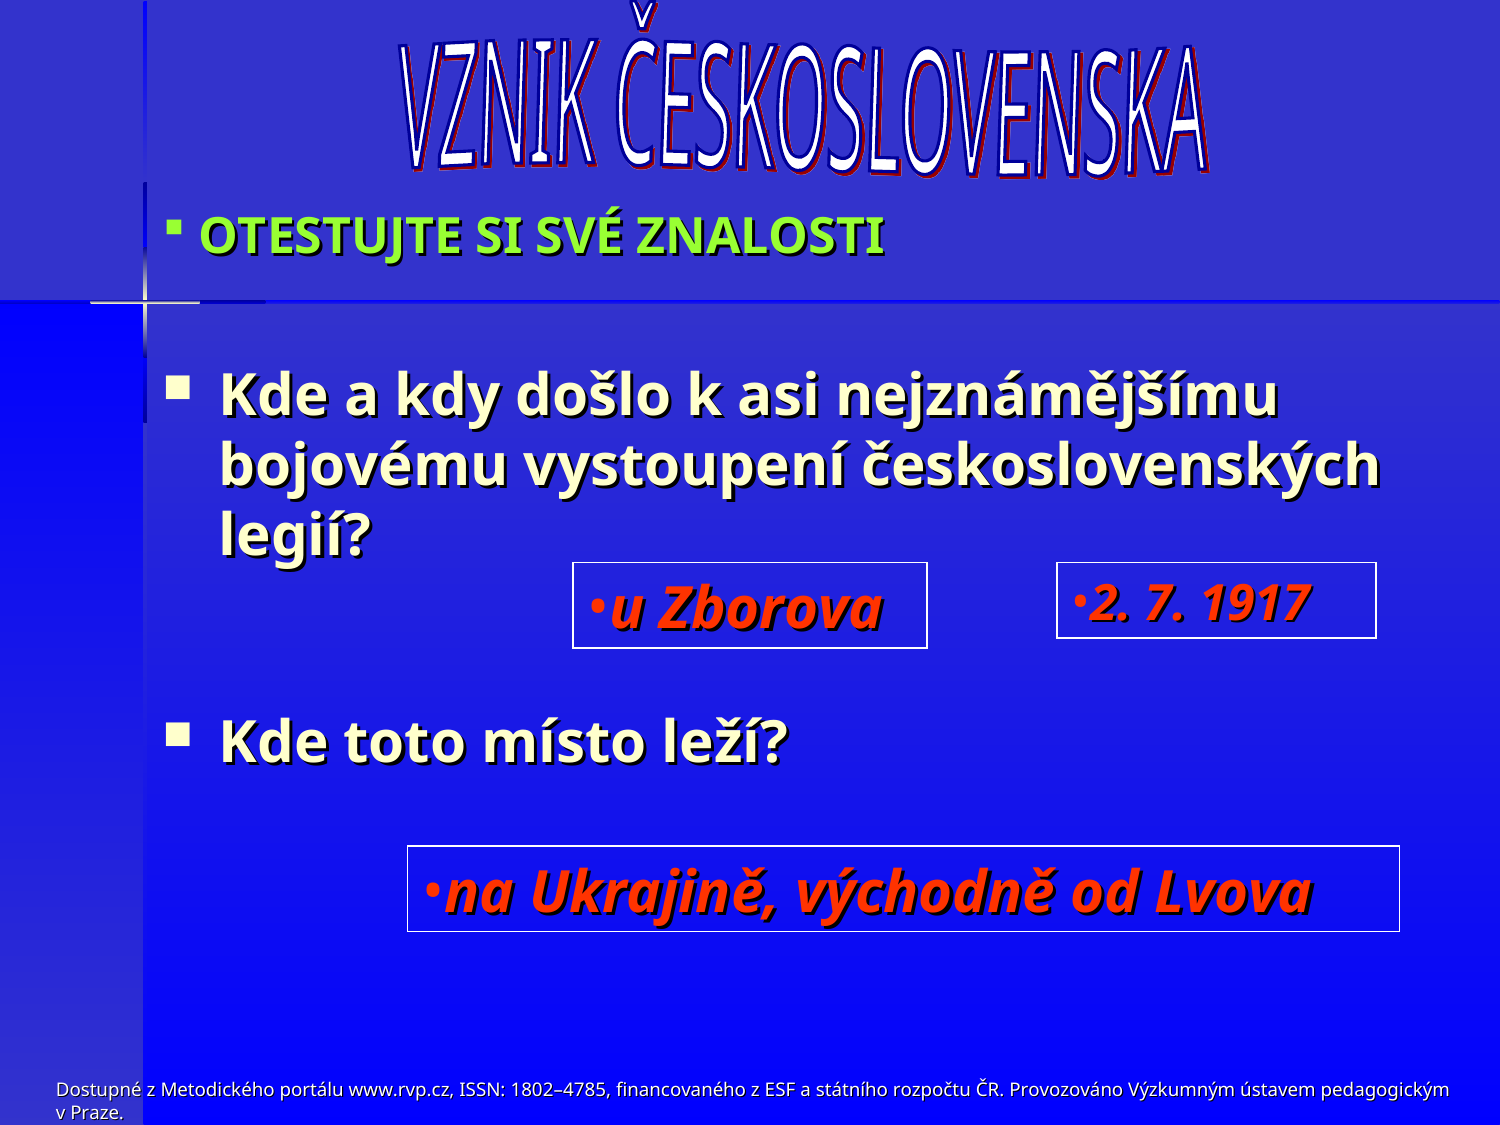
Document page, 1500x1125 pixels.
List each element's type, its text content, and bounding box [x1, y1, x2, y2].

text_box VZNIK ČESKOSLOVENSKA [954, 50, 996, 175]
text_box Kde toto místo leží? [147, 704, 1500, 787]
text_box VZNIK ČESKOSLOVENSKA [903, 47, 949, 175]
text_box Dostupné z Metodického portálu www.rvp.cz, ISSN: 1802–4785, financovaného z ESF a státního rozpočtu ČR. Provozováno Výzkumným ústavem pedagogickým v Praze. [41, 1070, 1471, 1125]
text_box VZNIK ČESKOSLOVENSKA [1036, 51, 1079, 175]
text_box 2. 7. 1917 [1057, 562, 1377, 638]
text_box VZNIK ČESKOSLOVENSKA [696, 41, 730, 168]
text_box VZNIK ČESKOSLOVENSKA [737, 43, 777, 168]
text_box VZNIK ČESKOSLOVENSKA [1125, 46, 1206, 174]
text_box VZNIK ČESKOSLOVENSKA [631, 0, 655, 29]
text_box VZNIK ČESKOSLOVENSKA [617, 39, 657, 166]
text_box VZNIK ČESKOSLOVENSKA [998, 51, 1030, 176]
text_box VZNIK ČESKOSLOVENSKA [869, 48, 898, 172]
text_box u Zborova [572, 562, 928, 648]
text_box na Ukrajině, východně od Lvova [407, 846, 1400, 932]
text_box OTESTUJTE SI SVÉ ZNALOSTI [147, 196, 987, 272]
text_box VZNIK ČESKOSLOVENSKA [777, 43, 824, 171]
text_box VZNIK ČESKOSLOVENSKA [530, 39, 553, 163]
text_box VZNIK ČESKOSLOVENSKA [557, 39, 597, 163]
text_box VZNIK ČESKOSLOVENSKA [1085, 49, 1119, 177]
text_box VZNIK ČESKOSLOVENSKA [828, 45, 863, 172]
text_box VZNIK ČESKOSLOVENSKA [482, 40, 526, 164]
text_box VZNIK ČESKOSLOVENSKA [399, 43, 441, 168]
list Kde a kdy došlo k asi nejznámějšímu bojovému vystoupení československých legií? [147, 350, 1500, 576]
text_box VZNIK ČESKOSLOVENSKA [439, 41, 477, 167]
text_box VZNIK ČESKOSLOVENSKA [661, 41, 693, 166]
